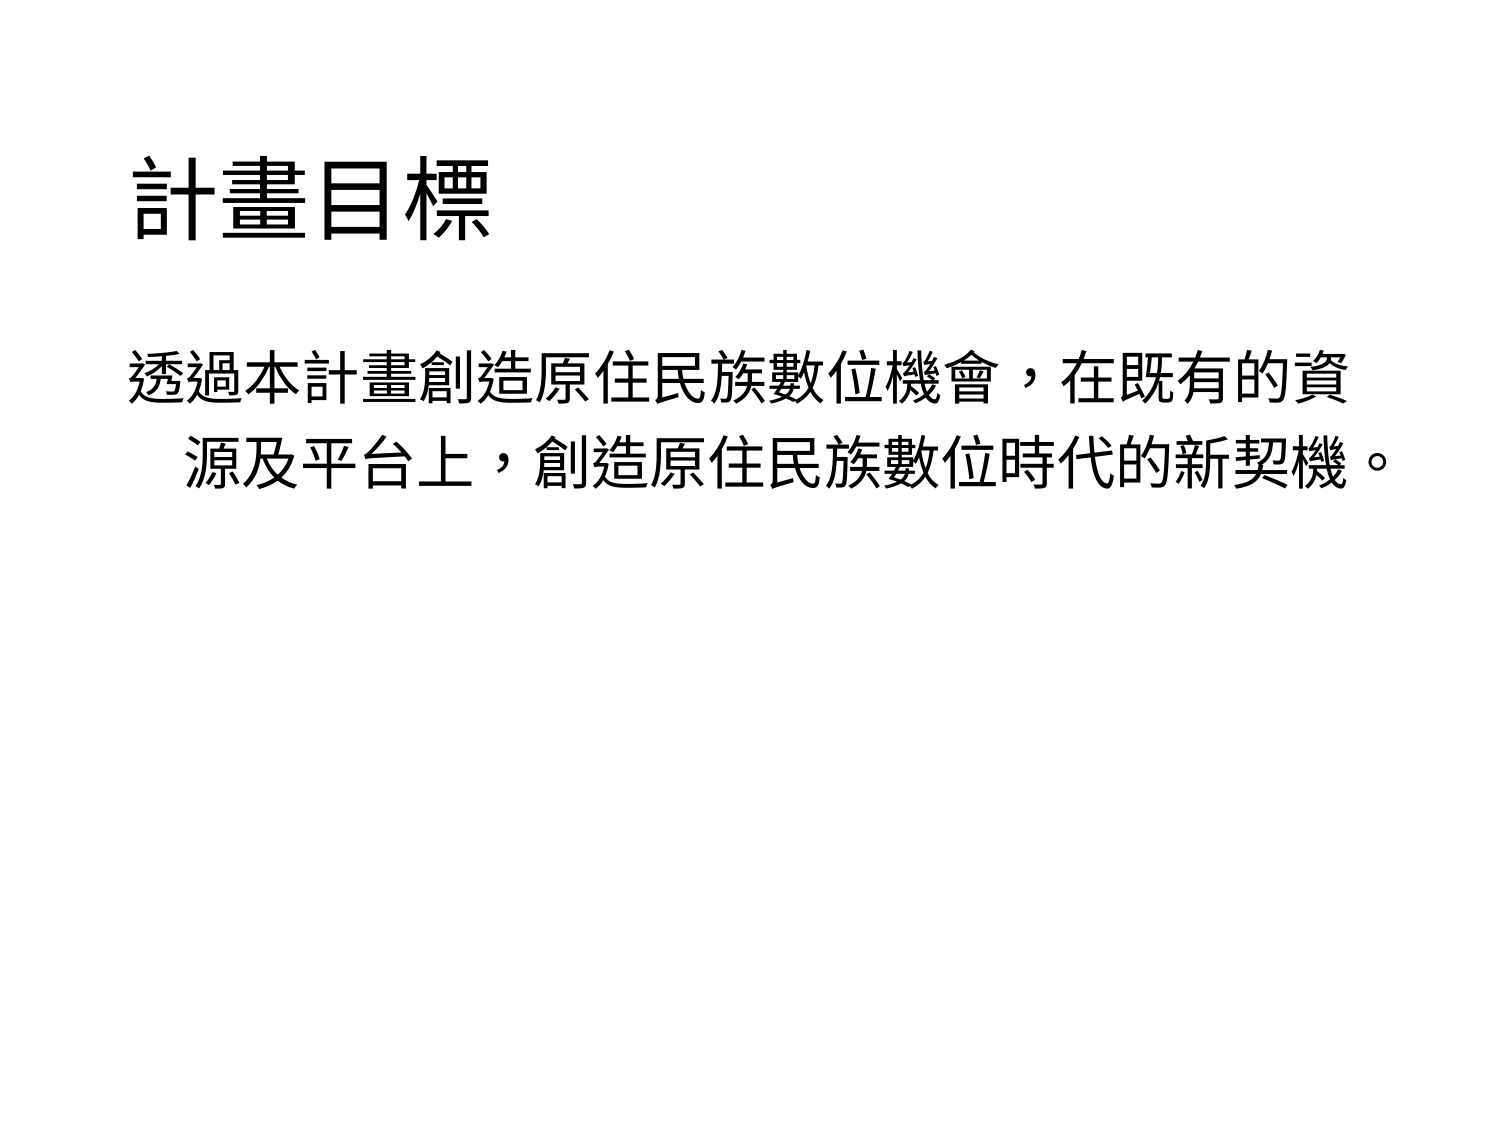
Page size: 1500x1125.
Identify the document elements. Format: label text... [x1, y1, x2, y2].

title 計畫目標 [112, 99, 1388, 288]
list 透過本計畫創造原住民族數位機會，在既有的資源及平台上，創造原住民族數位時代的新契機。 [112, 324, 1388, 588]
